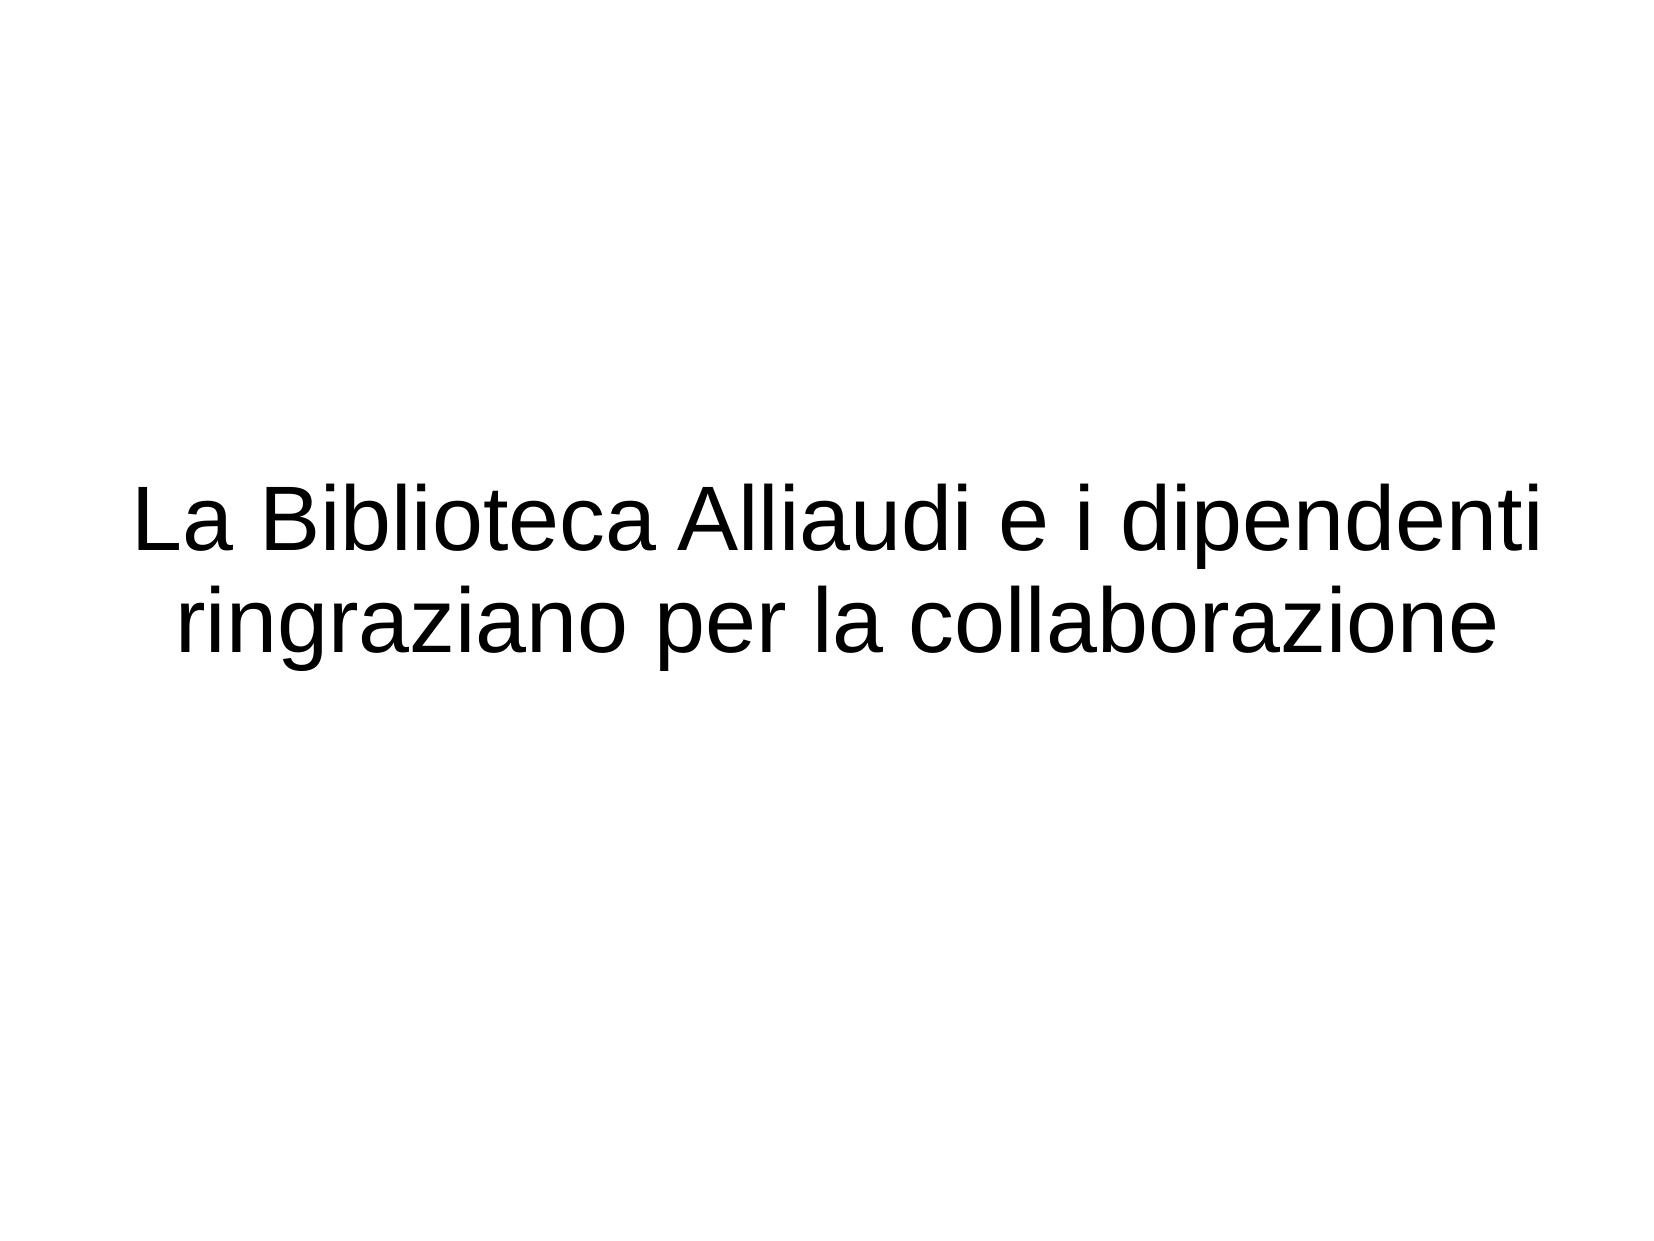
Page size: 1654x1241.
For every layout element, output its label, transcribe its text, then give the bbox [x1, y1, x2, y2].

title La Biblioteca Alliaudi e i dipendenti ringraziano per la collaborazione [94, 466, 1583, 674]
